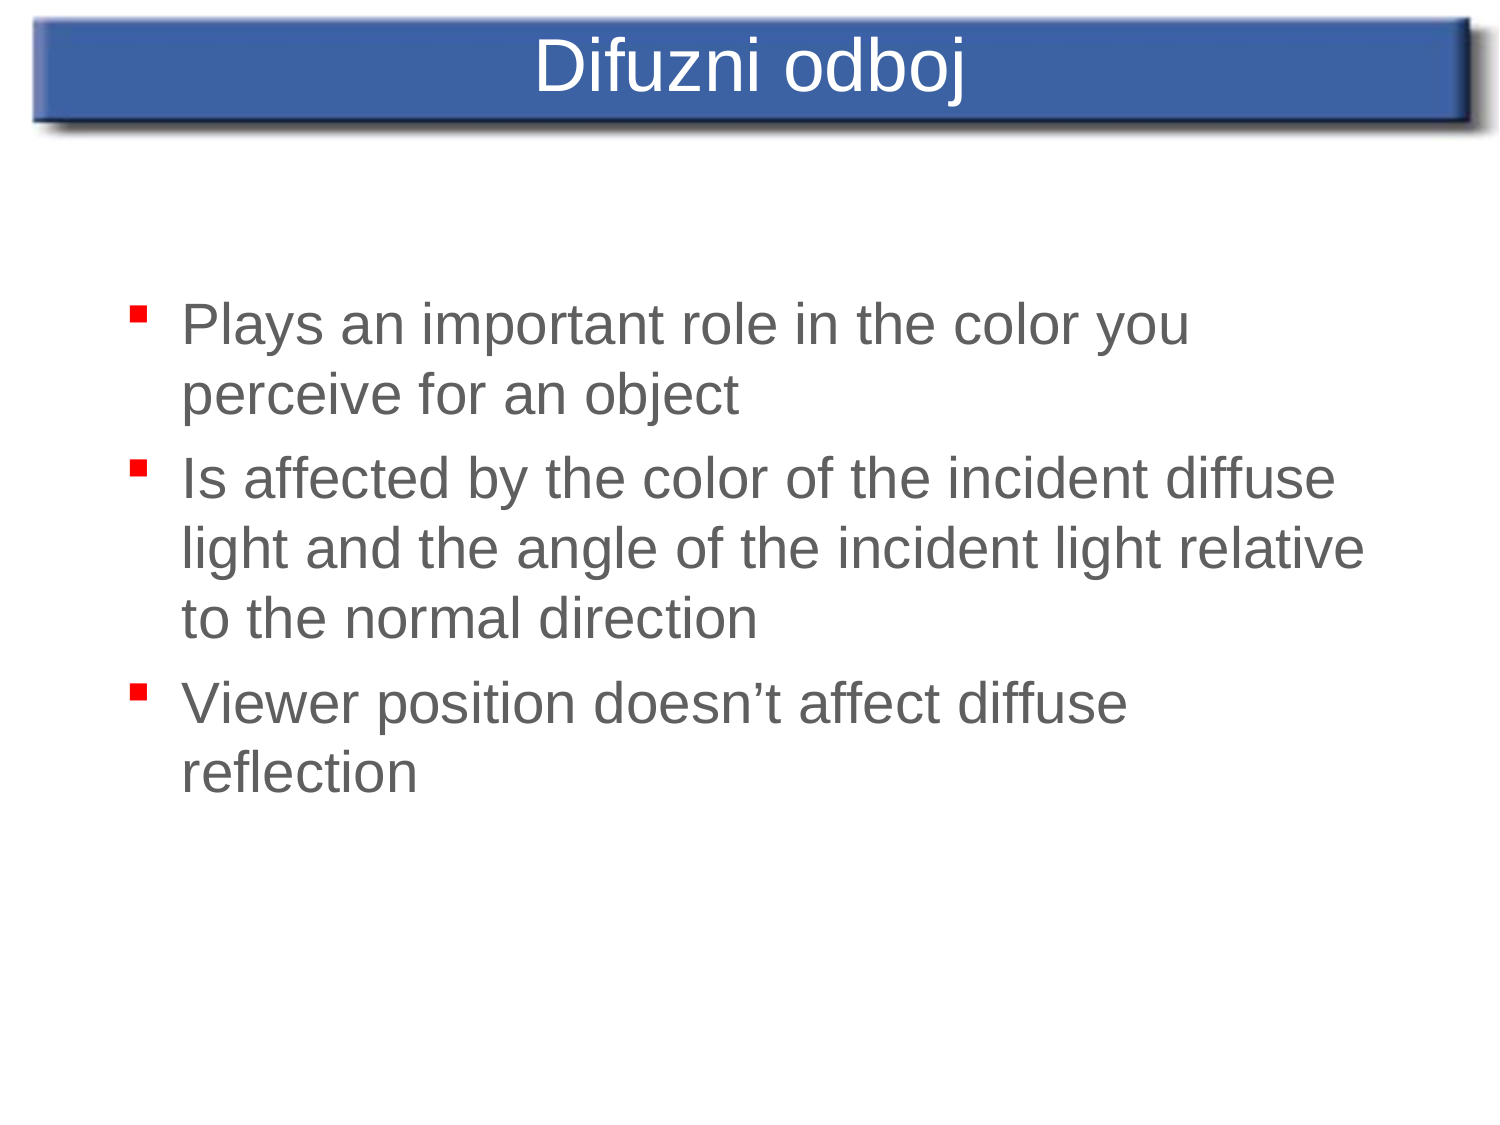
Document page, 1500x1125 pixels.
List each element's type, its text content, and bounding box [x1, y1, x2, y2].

title Difuzni odboj [0, 0, 1500, 115]
picture [31, 115, 1499, 142]
list Plays an important role in the color you perceive for an object Is affected by the color of the incident diffuse light and the angle of the incident light relative to the normal direction Viewer position doesn’t affect diffuse reflection [110, 278, 1386, 954]
